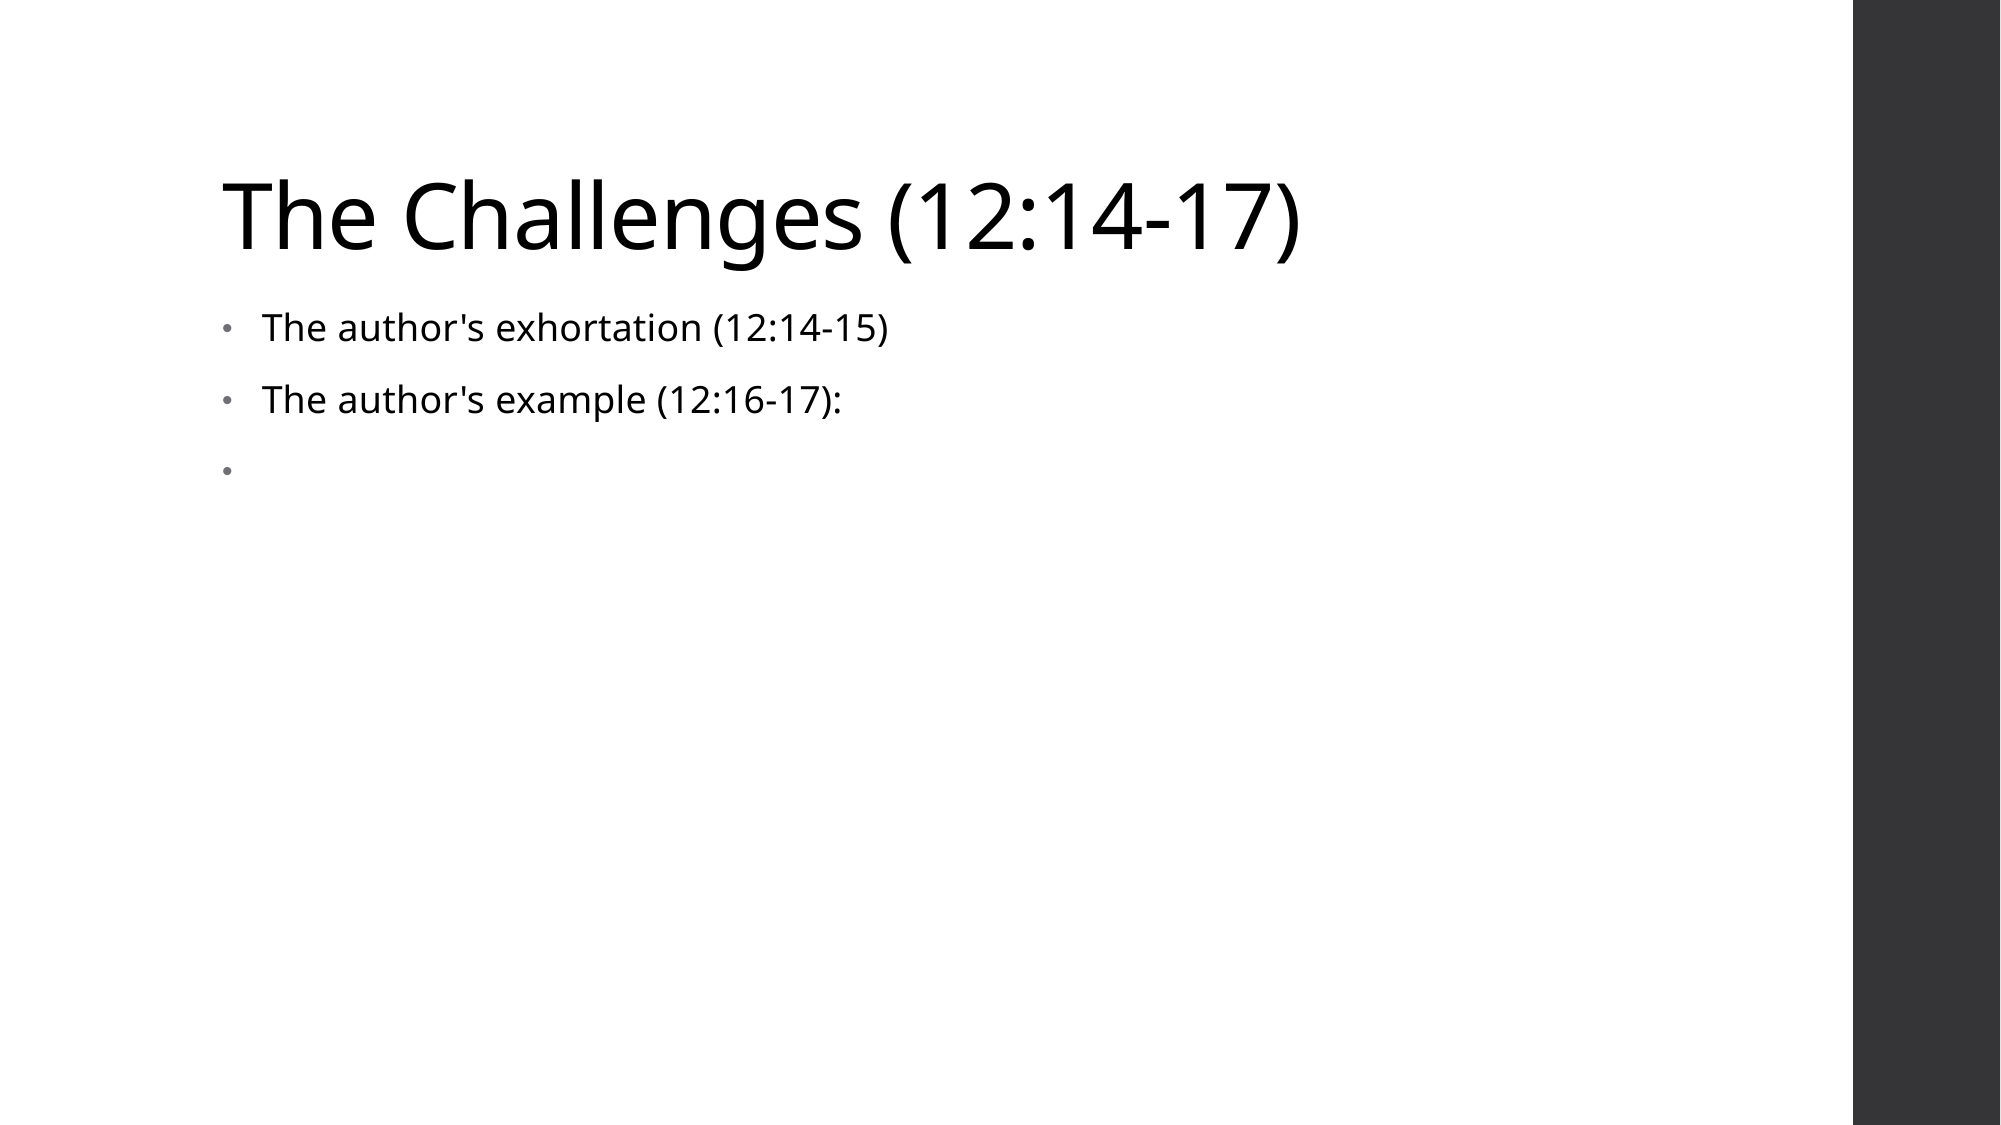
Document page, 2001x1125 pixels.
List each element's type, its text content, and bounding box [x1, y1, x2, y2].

list The author's exhortation (12:14-15) The author's example (12:16-17): [206, 299, 1617, 1014]
title The Challenges (12:14-17) [206, 60, 1797, 278]
